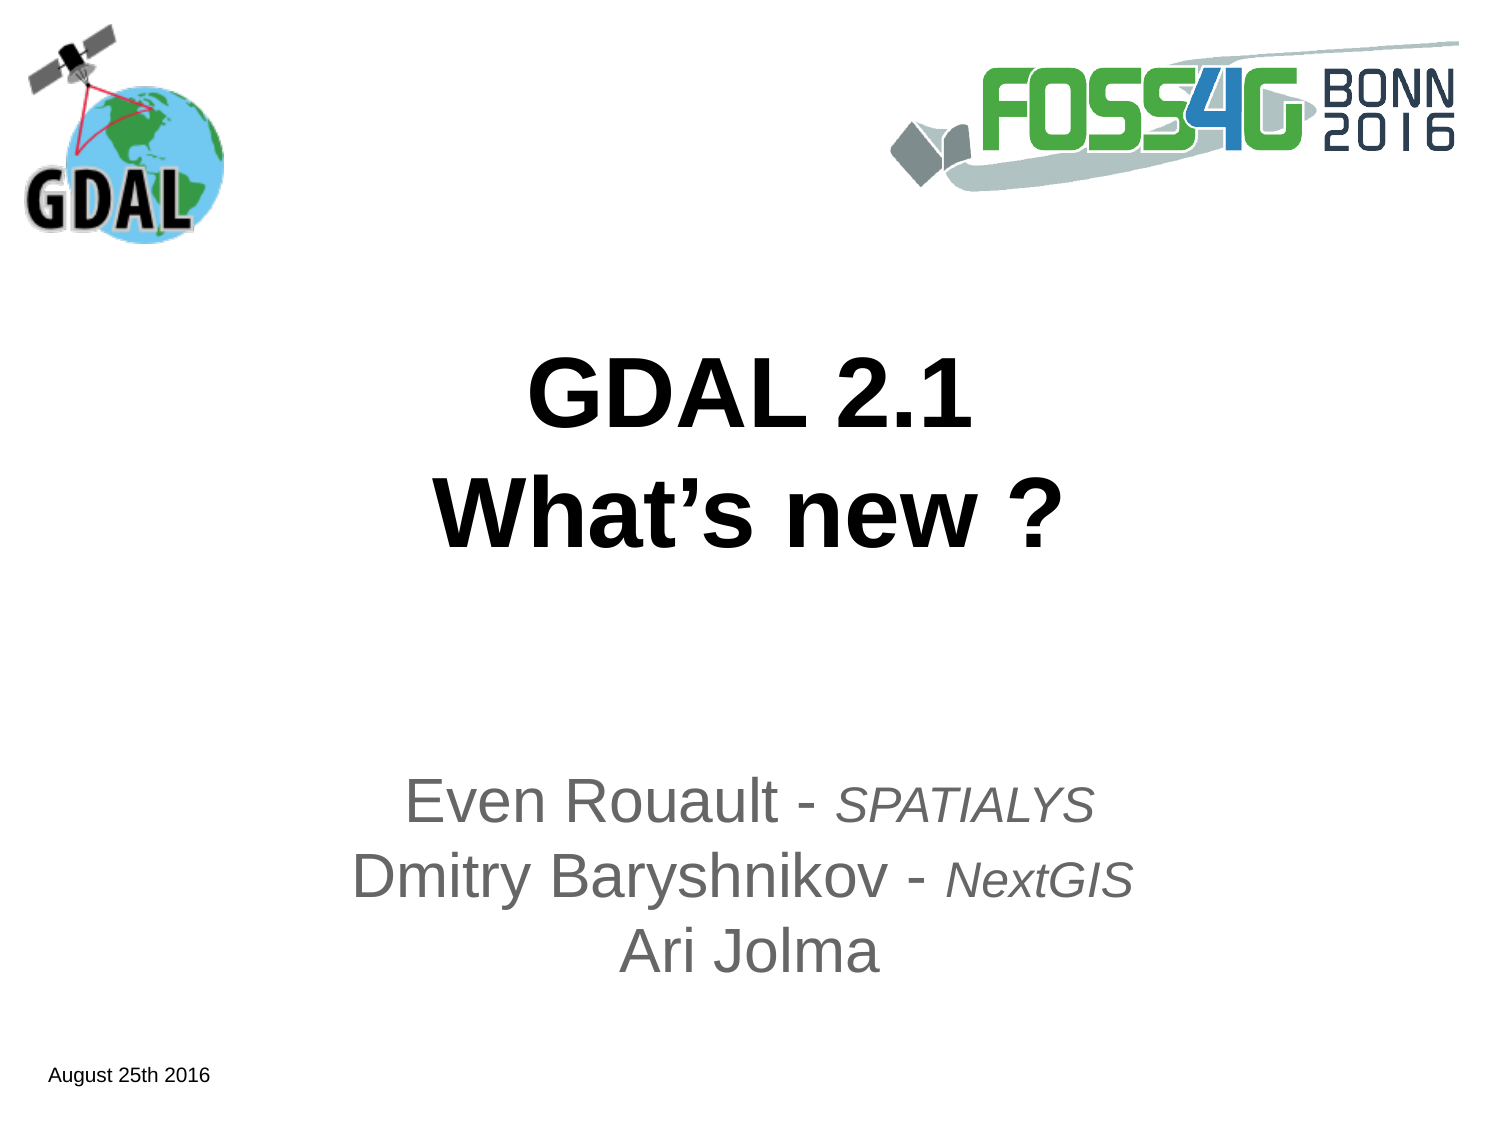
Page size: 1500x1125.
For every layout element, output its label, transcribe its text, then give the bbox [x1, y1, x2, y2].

title GDAL 2.1 What’s new ? [112, 446, 1388, 583]
subtitle Even Rouault - SPATIALYS Dmitry Baryshnikov - NextGIS Ari Jolma [112, 745, 1388, 917]
picture [24, 24, 224, 244]
picture [886, 24, 1459, 197]
text_box August 25th 2016 [33, 1046, 294, 1125]
